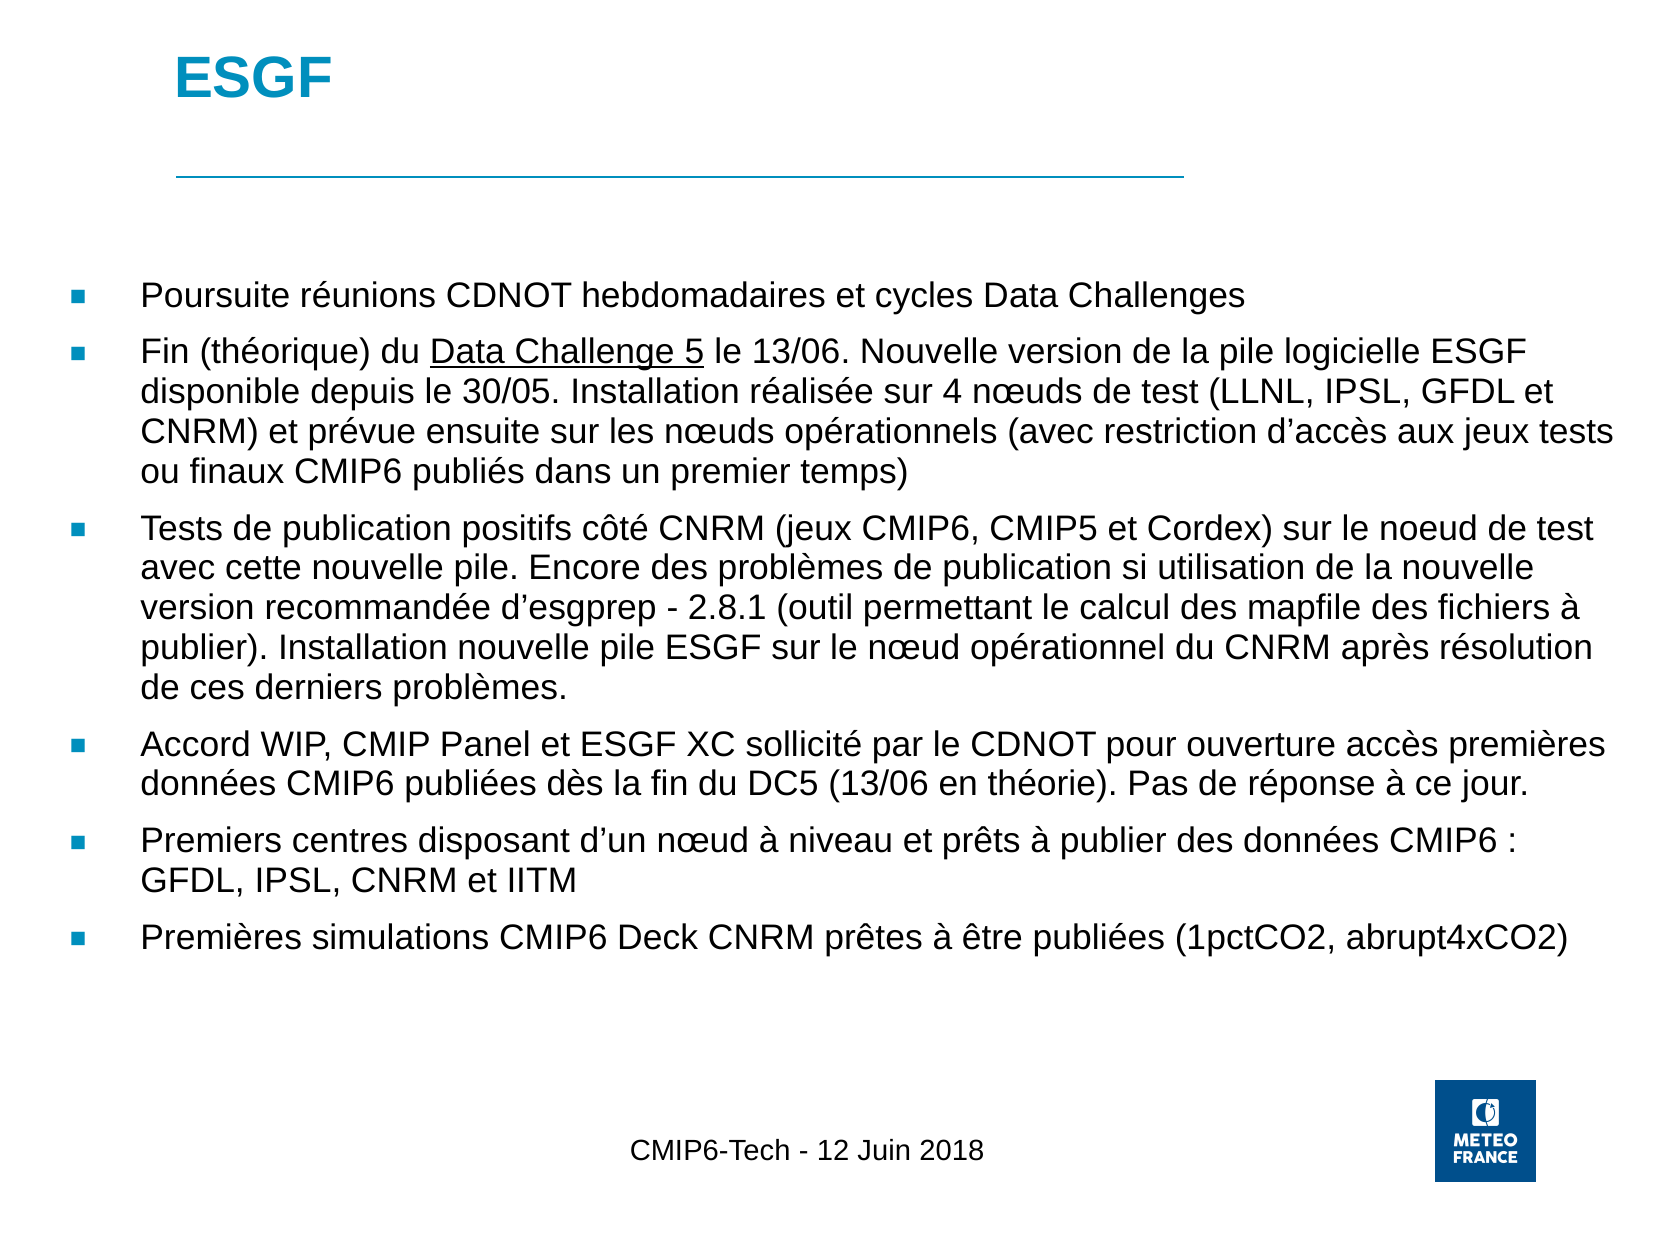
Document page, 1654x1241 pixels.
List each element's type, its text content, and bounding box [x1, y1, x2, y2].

title ESGF [174, 0, 1654, 156]
picture [1435, 1119, 1536, 1182]
list Poursuite réunions CDNOT hebdomadaires et cycles Data Challenges Fin (théorique) du Data Challenge 5 le 13/06. Nouvelle version de la pile logicielle ESGF disponible depuis le 30/05. Installation réalisée sur 4 nœuds de test (LLNL, IPSL, GFDL et CNRM) et prévue ensuite sur les nœuds opérationnels (avec restriction d’accès aux jeux tests ou finaux CMIP6 publiés dans un premier temps) Tests de publication positifs côté CNRM (jeux CMIP6, CMIP5 et Cordex) sur le noeud de test avec cette nouvelle pile. Encore des problèmes de publication si utilisation de la nouvelle version recommandée d’esgprep - 2.8.1 (outil permettant le calcul des mapfile des fichiers à publier). Installation nouvelle pile ESGF sur le nœud opérationnel du CNRM après résolution de ces derniers problèmes. Accord WIP, CMIP Panel et ESGF XC sollicité par le CDNOT pour ouverture accès premières données CMIP6 publiées dès la fin du DC5 (13/06 en théorie). Pas de réponse à ce jour. Premiers centres disposant d’un nœud à niveau et prêts à publier des données CMIP6 : GFDL, IPSL, CNRM et IITM Premières simulations CMIP6 Deck CNRM prêtes à être publiées (1pctCO2, abrupt4xCO2) [55, 217, 1616, 1119]
